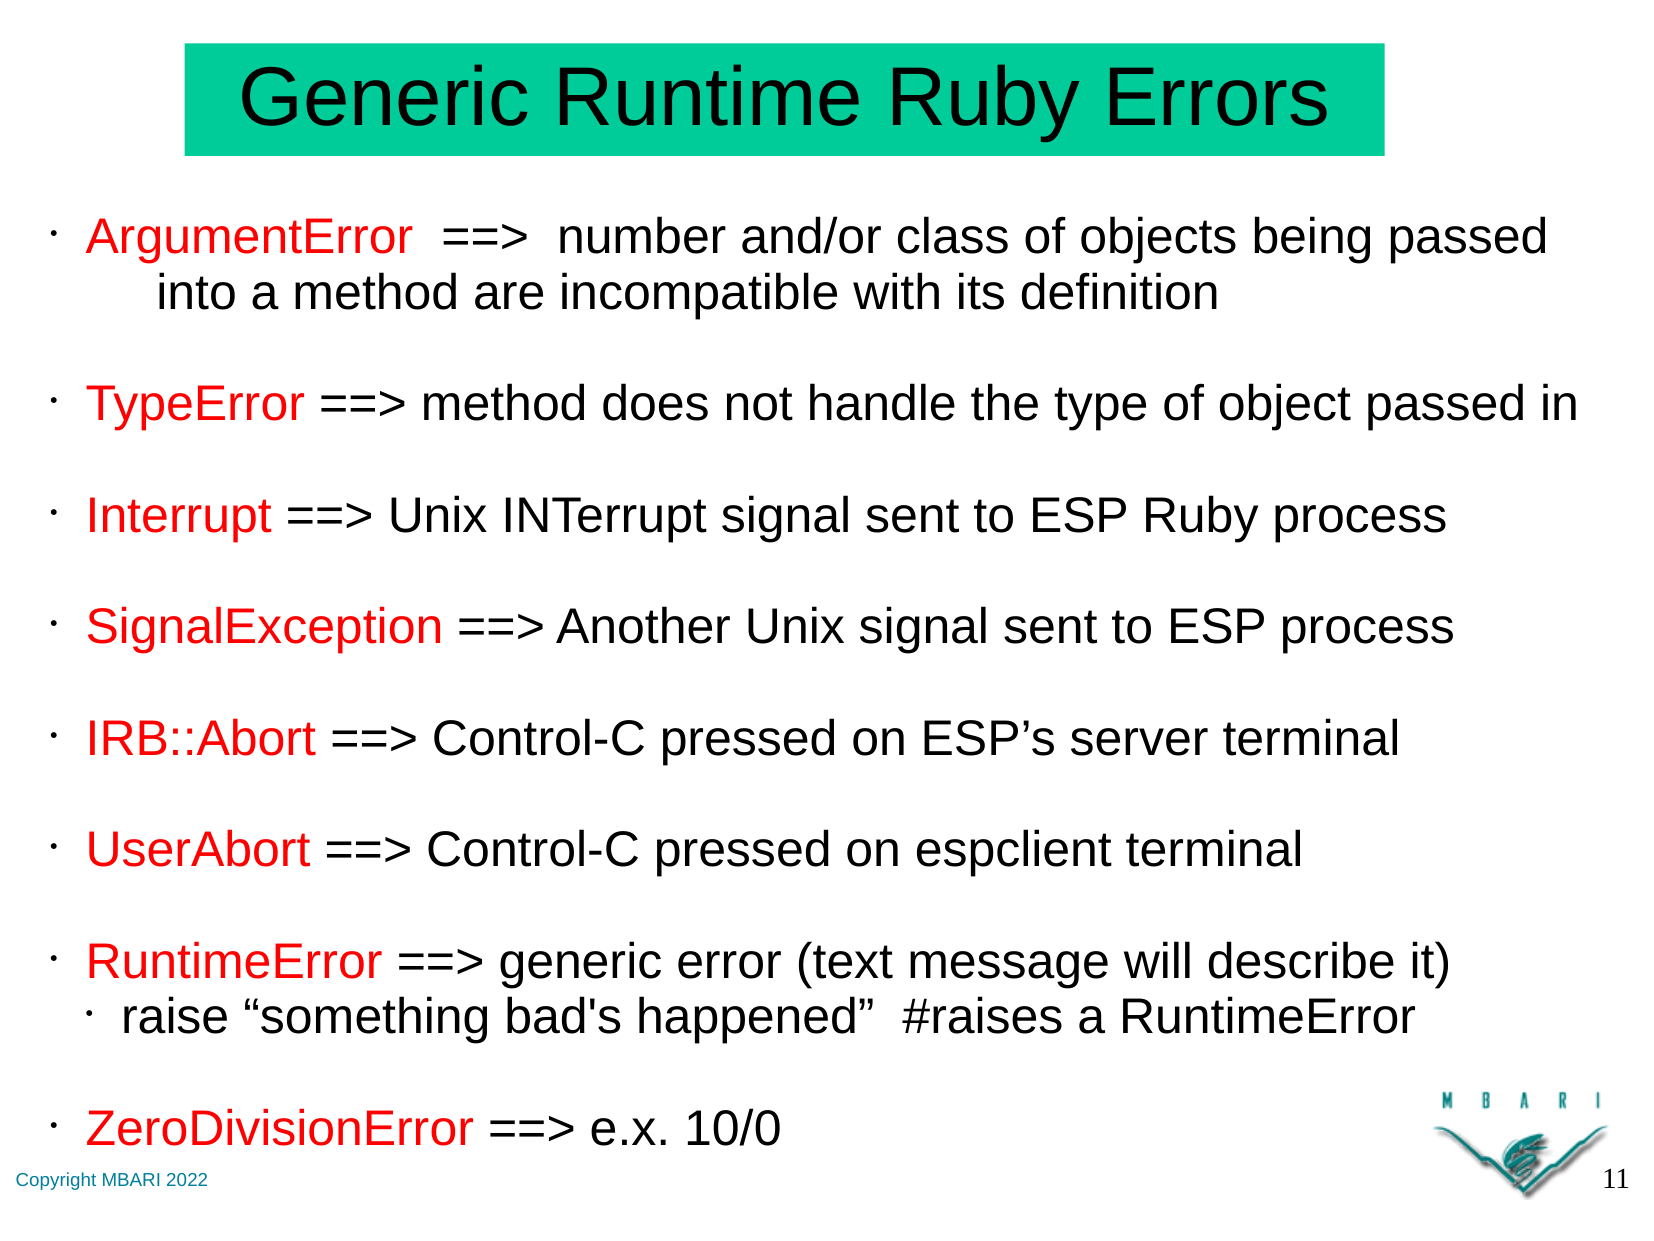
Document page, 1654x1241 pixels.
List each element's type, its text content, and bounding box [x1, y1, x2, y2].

text_box ArgumentError ==> number and/or class of objects being passed into a method are incompatible with its definition TypeError ==> method does not handle the type of object passed in Interrupt ==> Unix INTerrupt signal sent to ESP Ruby process SignalException ==> Another Unix signal sent to ESP process IRB::Abort ==> Control-C pressed on ESP’s server terminal UserAbort ==> Control-C pressed on espclient terminal RuntimeError ==> generic error (text message will describe it) raise “something bad's happened” #raises a RuntimeError ZeroDivisionError ==> e.x. 10/0 [0, 200, 1595, 1241]
text_box Generic Runtime Ruby Errors [184, 43, 1385, 156]
picture [1595, 1091, 1613, 1200]
